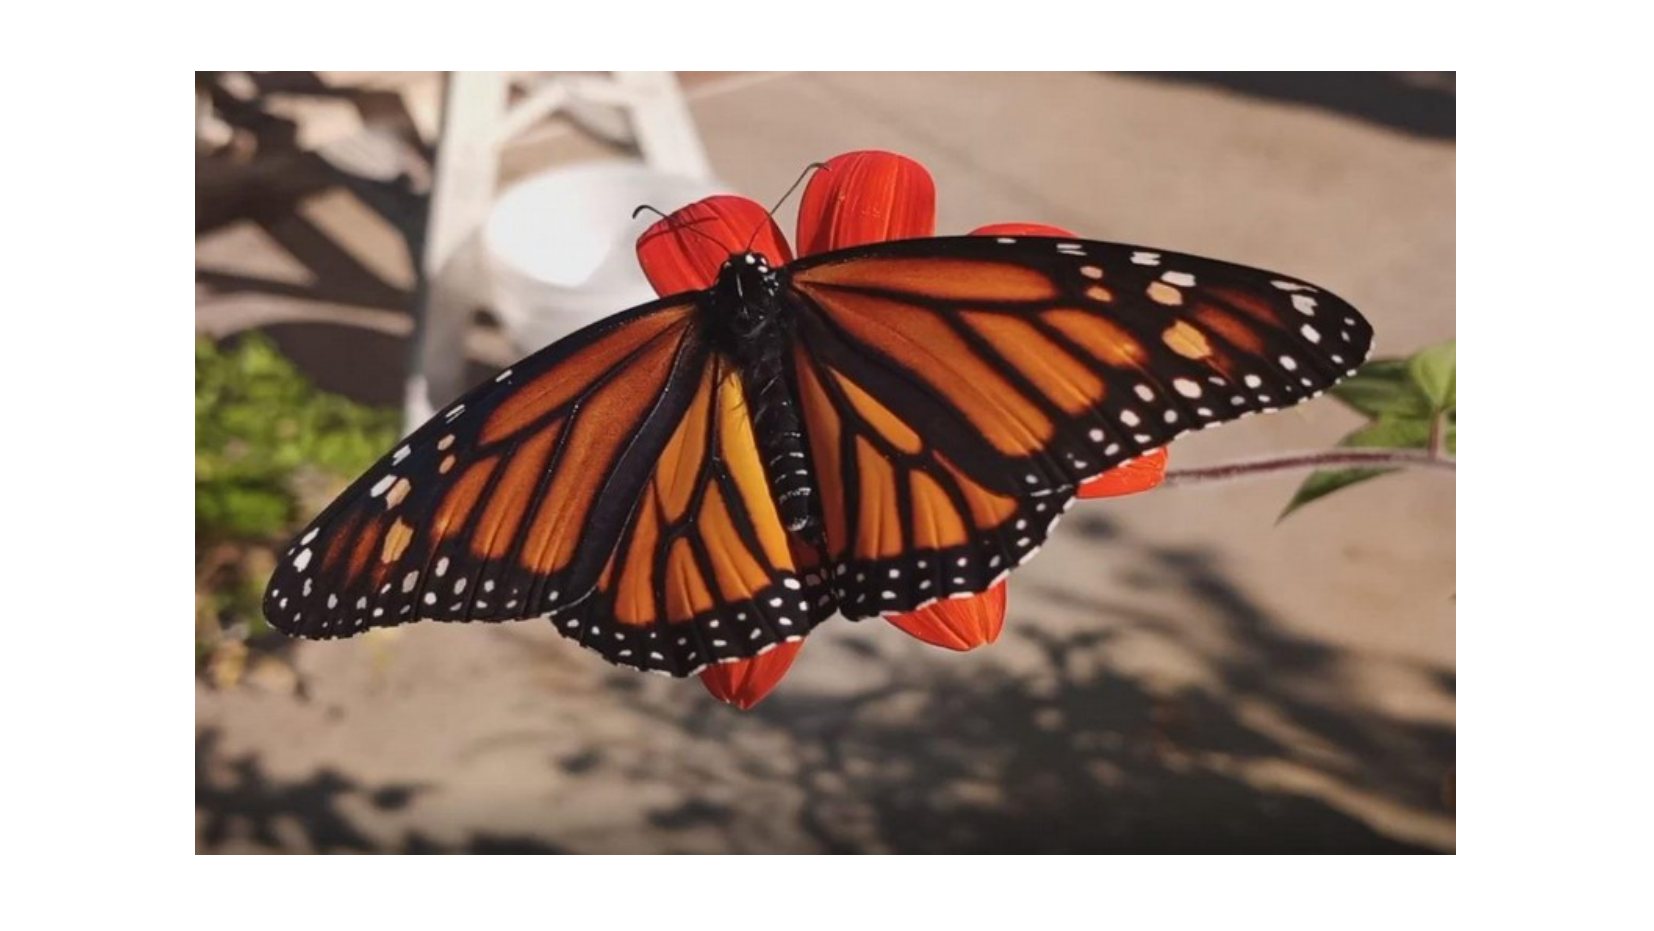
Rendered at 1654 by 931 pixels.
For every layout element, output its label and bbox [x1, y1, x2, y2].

picture [195, 71, 1456, 856]
